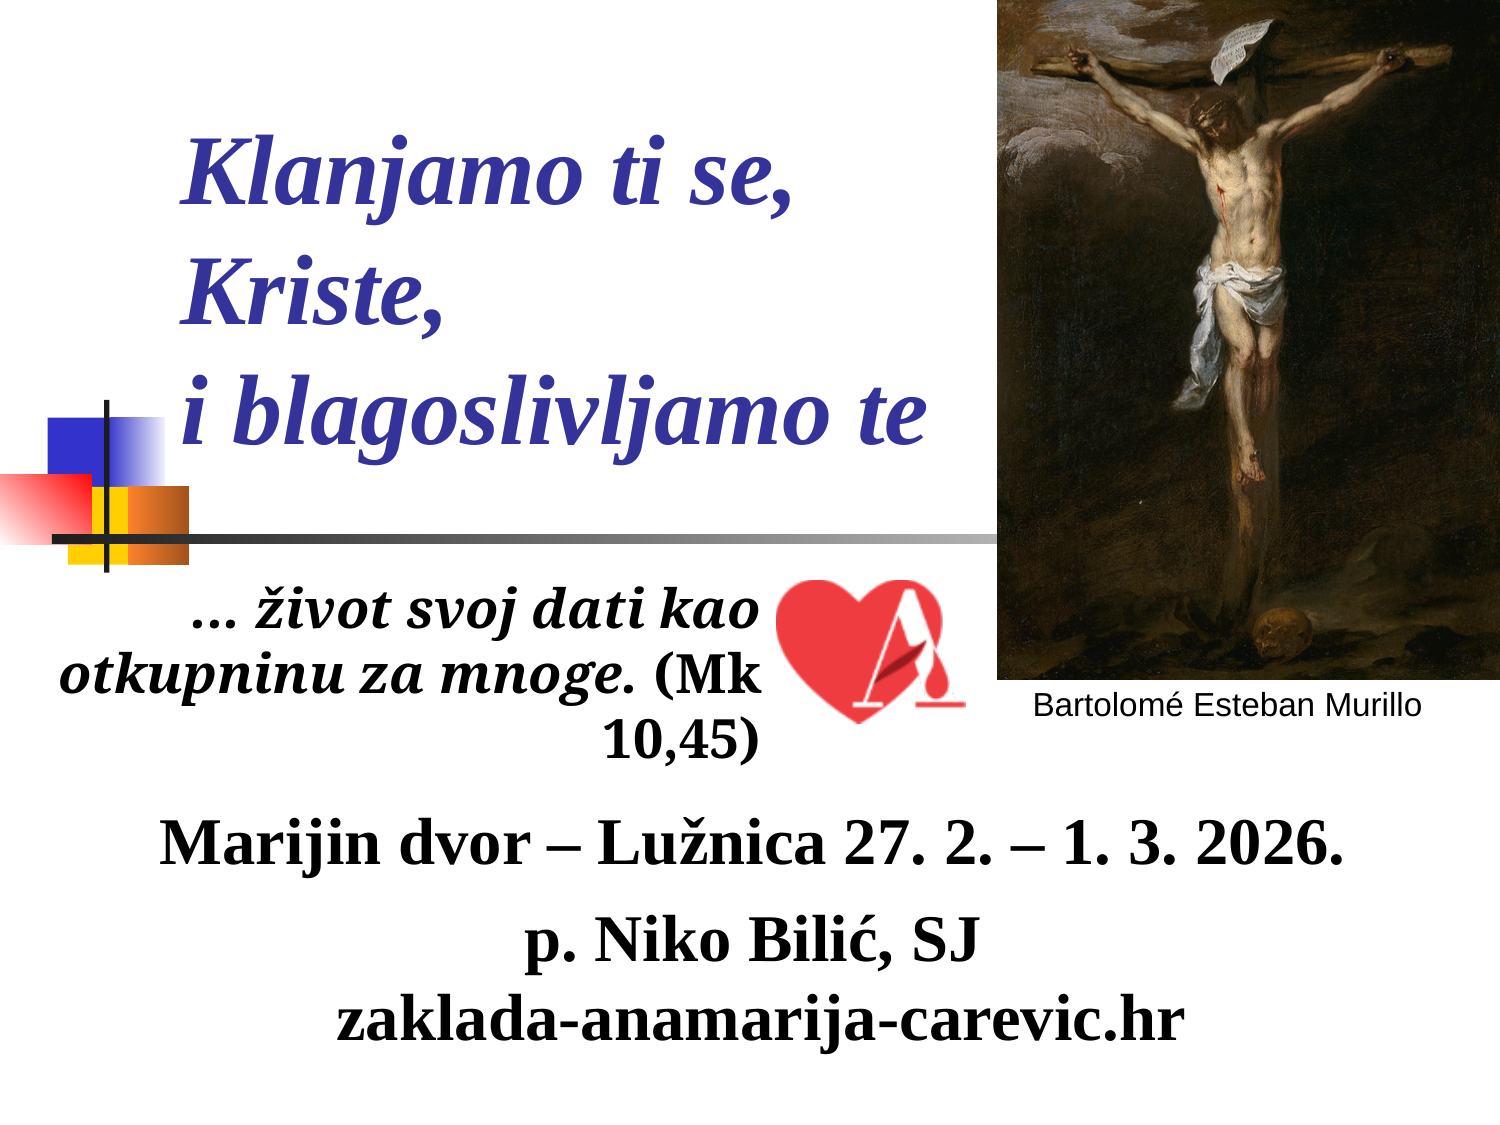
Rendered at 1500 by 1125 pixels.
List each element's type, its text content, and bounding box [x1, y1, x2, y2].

text_box Bartolomé Esteban Murillo [1017, 679, 1500, 731]
title Klanjamo ti se, Kriste, i blagoslivljamo te [165, 58, 997, 473]
picture [997, 0, 1500, 680]
text_box ... život svoj dati kao otkupninu za mnoge. (Mk 10,45) [26, 566, 777, 755]
picture [777, 580, 966, 724]
subtitle Marijin dvor – Lužnica 27. 2. – 1. 3. 2026. p. Niko Bilić, SJ zaklada-anamarija-carevic.hr [88, 790, 1436, 1125]
